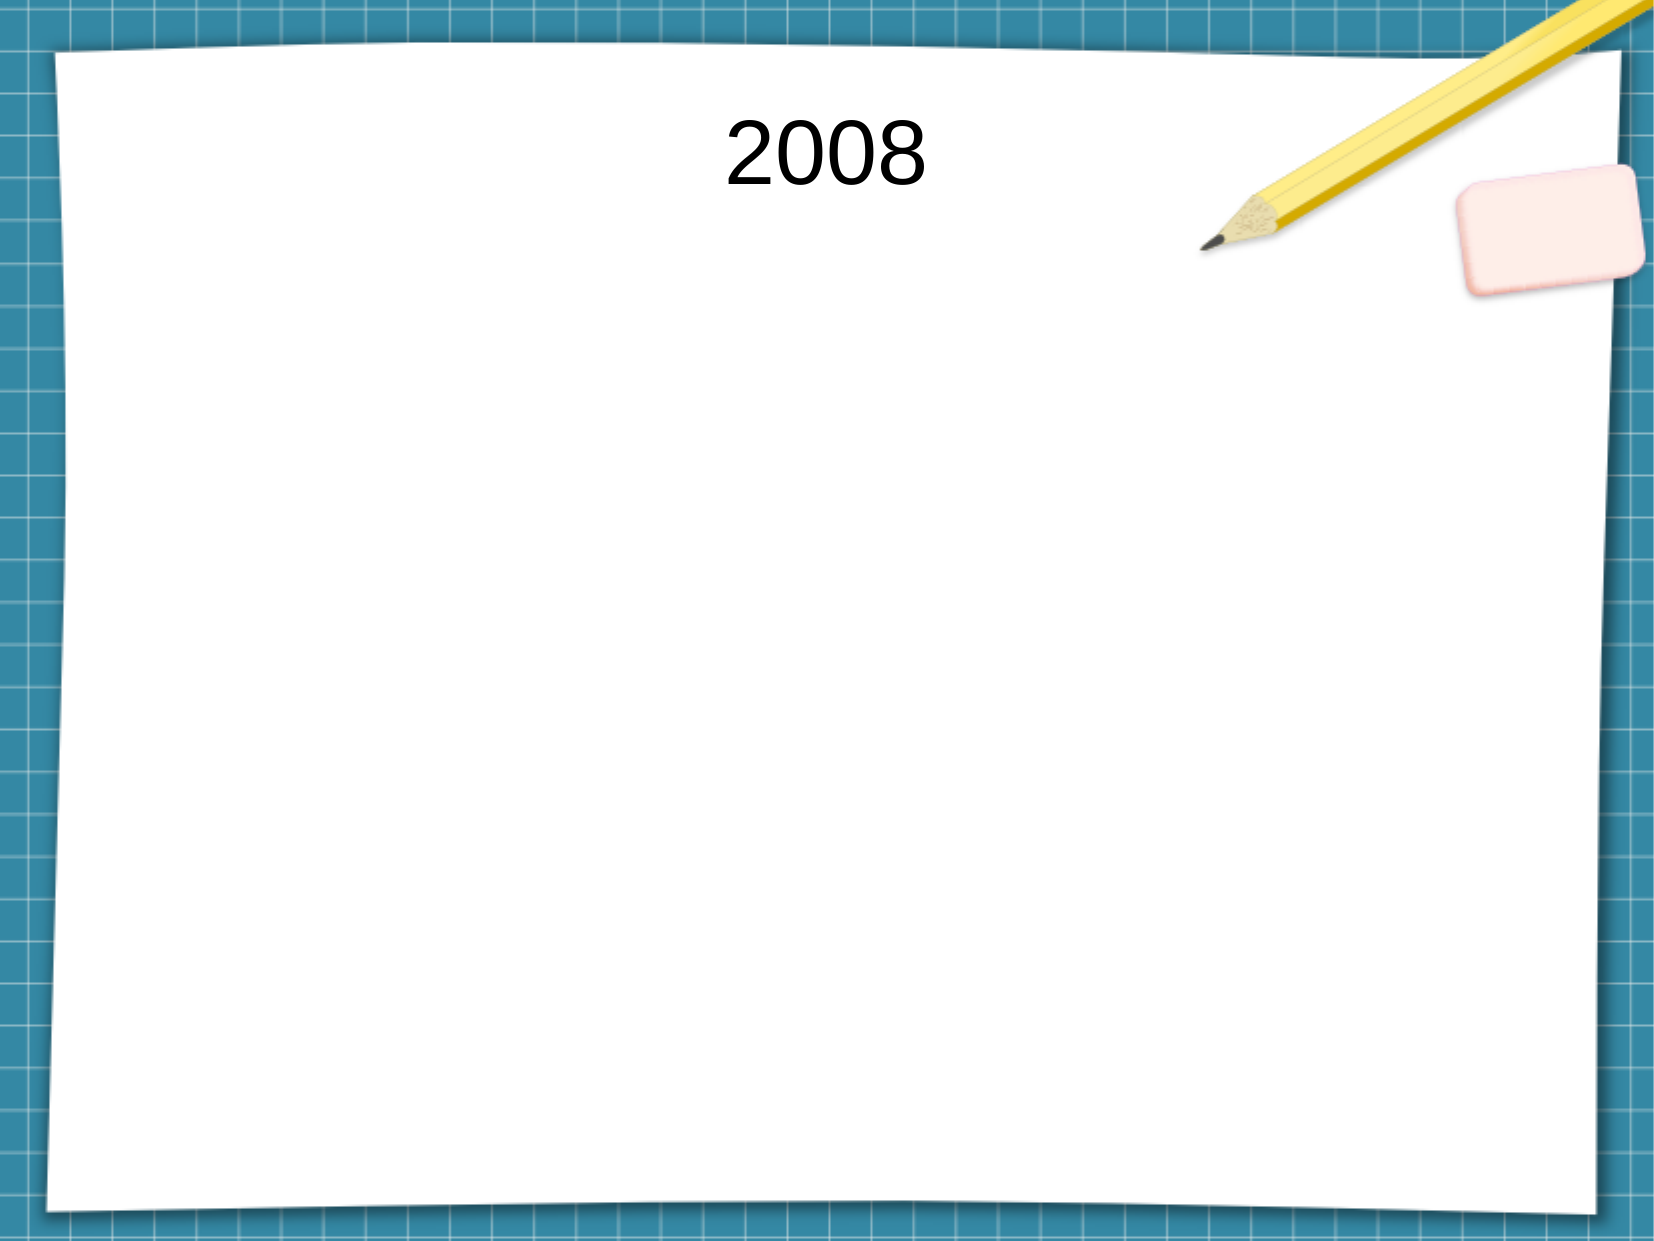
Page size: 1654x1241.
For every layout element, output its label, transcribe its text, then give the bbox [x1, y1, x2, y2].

picture [0, 0, 1654, 1241]
title 2008 [82, 49, 1571, 257]
